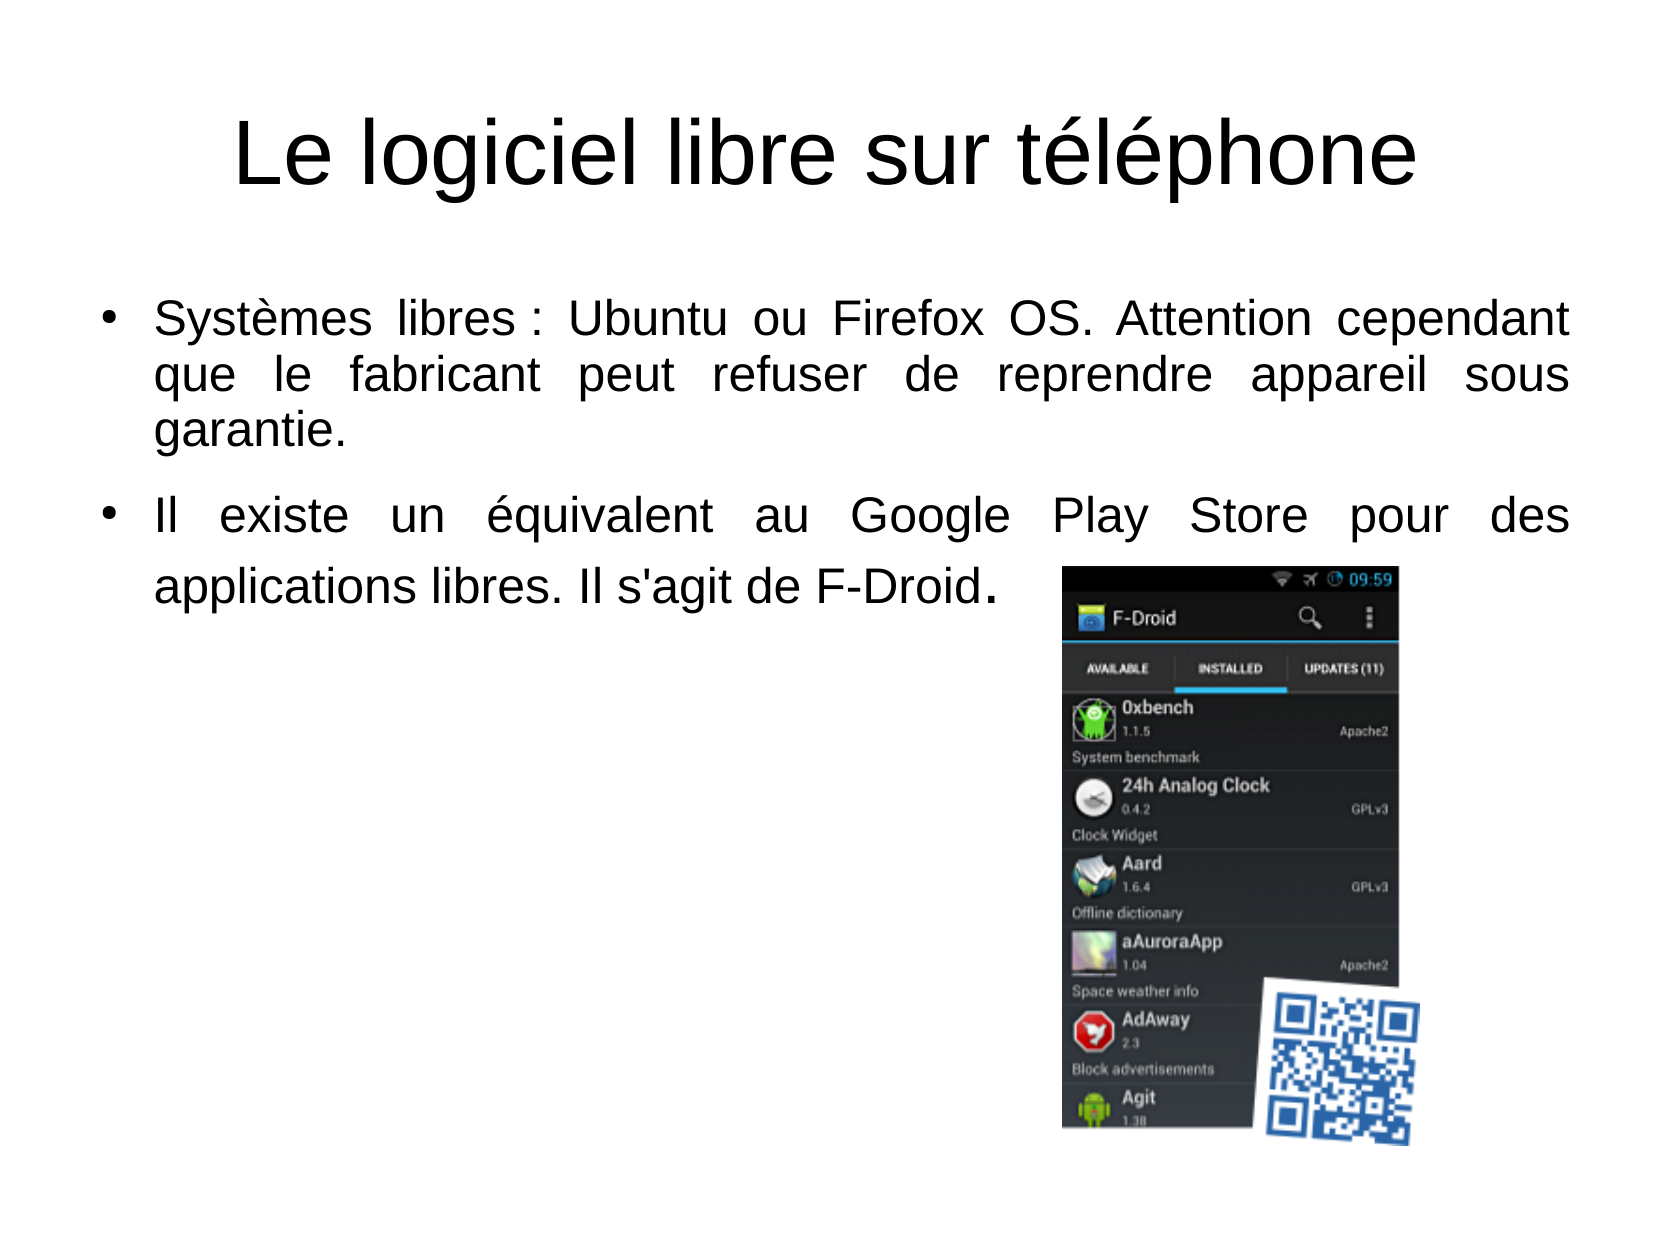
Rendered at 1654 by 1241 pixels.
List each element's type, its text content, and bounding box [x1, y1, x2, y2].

list Systèmes libres : Ubuntu ou Firefox OS. Attention cependant que le fabricant peut refuser de reprendre appareil sous garantie. Il existe un équivalent au Google Play Store pour des applications libres. Il s'agit de F-Droid. [82, 290, 1571, 1010]
picture [1062, 566, 1420, 1146]
title Le logiciel libre sur téléphone [82, 49, 1571, 257]
